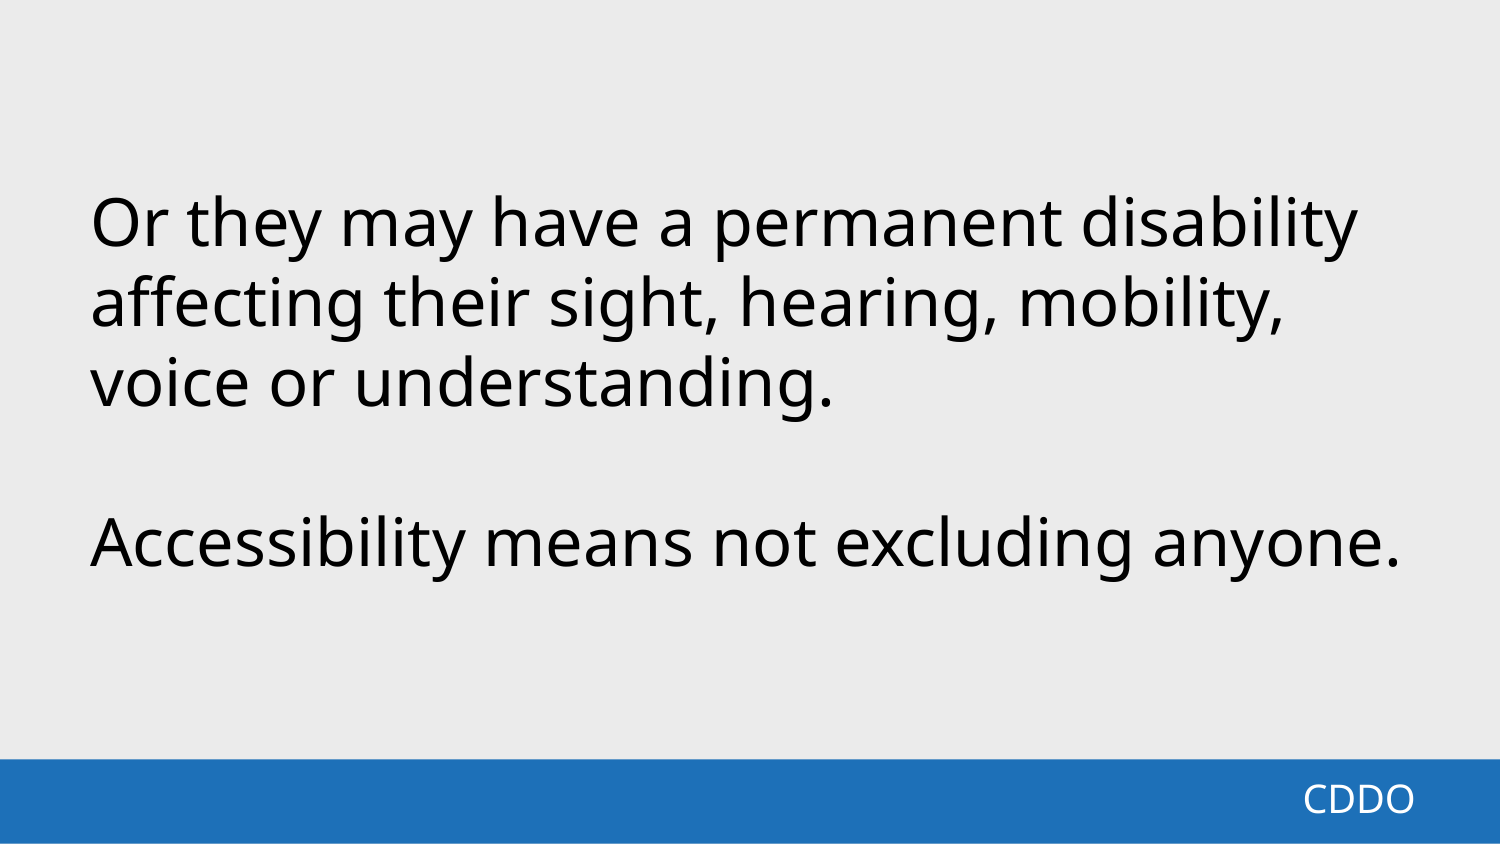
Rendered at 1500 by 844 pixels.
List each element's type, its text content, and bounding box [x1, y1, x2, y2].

text_box Or they may have a permanent disability affecting their sight, hearing, mobility, voice or understanding. Accessibility means not excluding anyone. [87, 0, 1416, 760]
